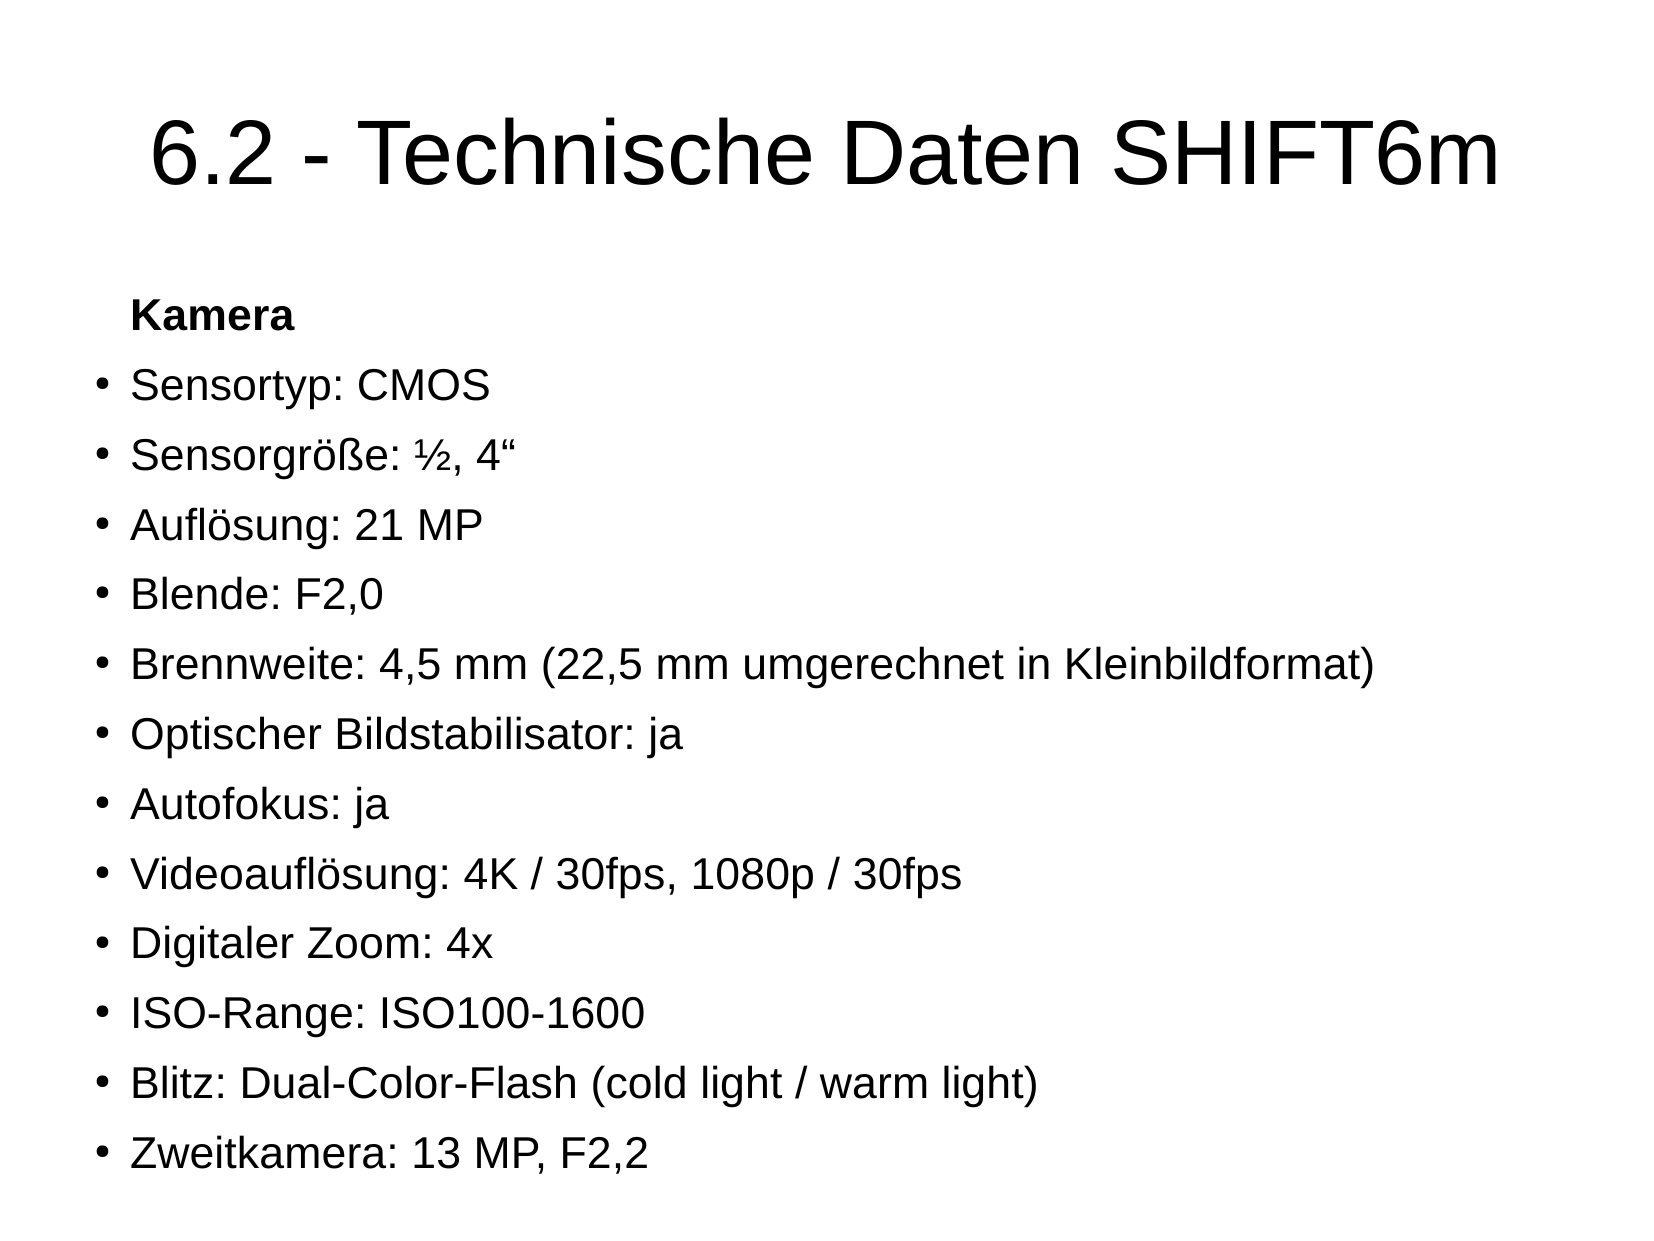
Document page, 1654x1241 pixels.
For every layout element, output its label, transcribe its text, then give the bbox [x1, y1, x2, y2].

list Kamera Sensortyp: CMOS Sensorgröße: ½, 4“ Auflösung: 21 MP Blende: F2,0 Brennweite: 4,5 mm (22,5 mm umgerechnet in Kleinbildformat) Optischer Bildstabilisator: ja Autofokus: ja Videoauflösung: 4K / 30fps, 1080p / 30fps Digitaler Zoom: 4x ISO-Range: ISO100-1600 Blitz: Dual-Color-Flash (cold light / warm light) Zweitkamera: 13 MP, F2,2 [82, 290, 1571, 1182]
title 6.2 - Technische Daten SHIFT6m [82, 49, 1571, 257]
